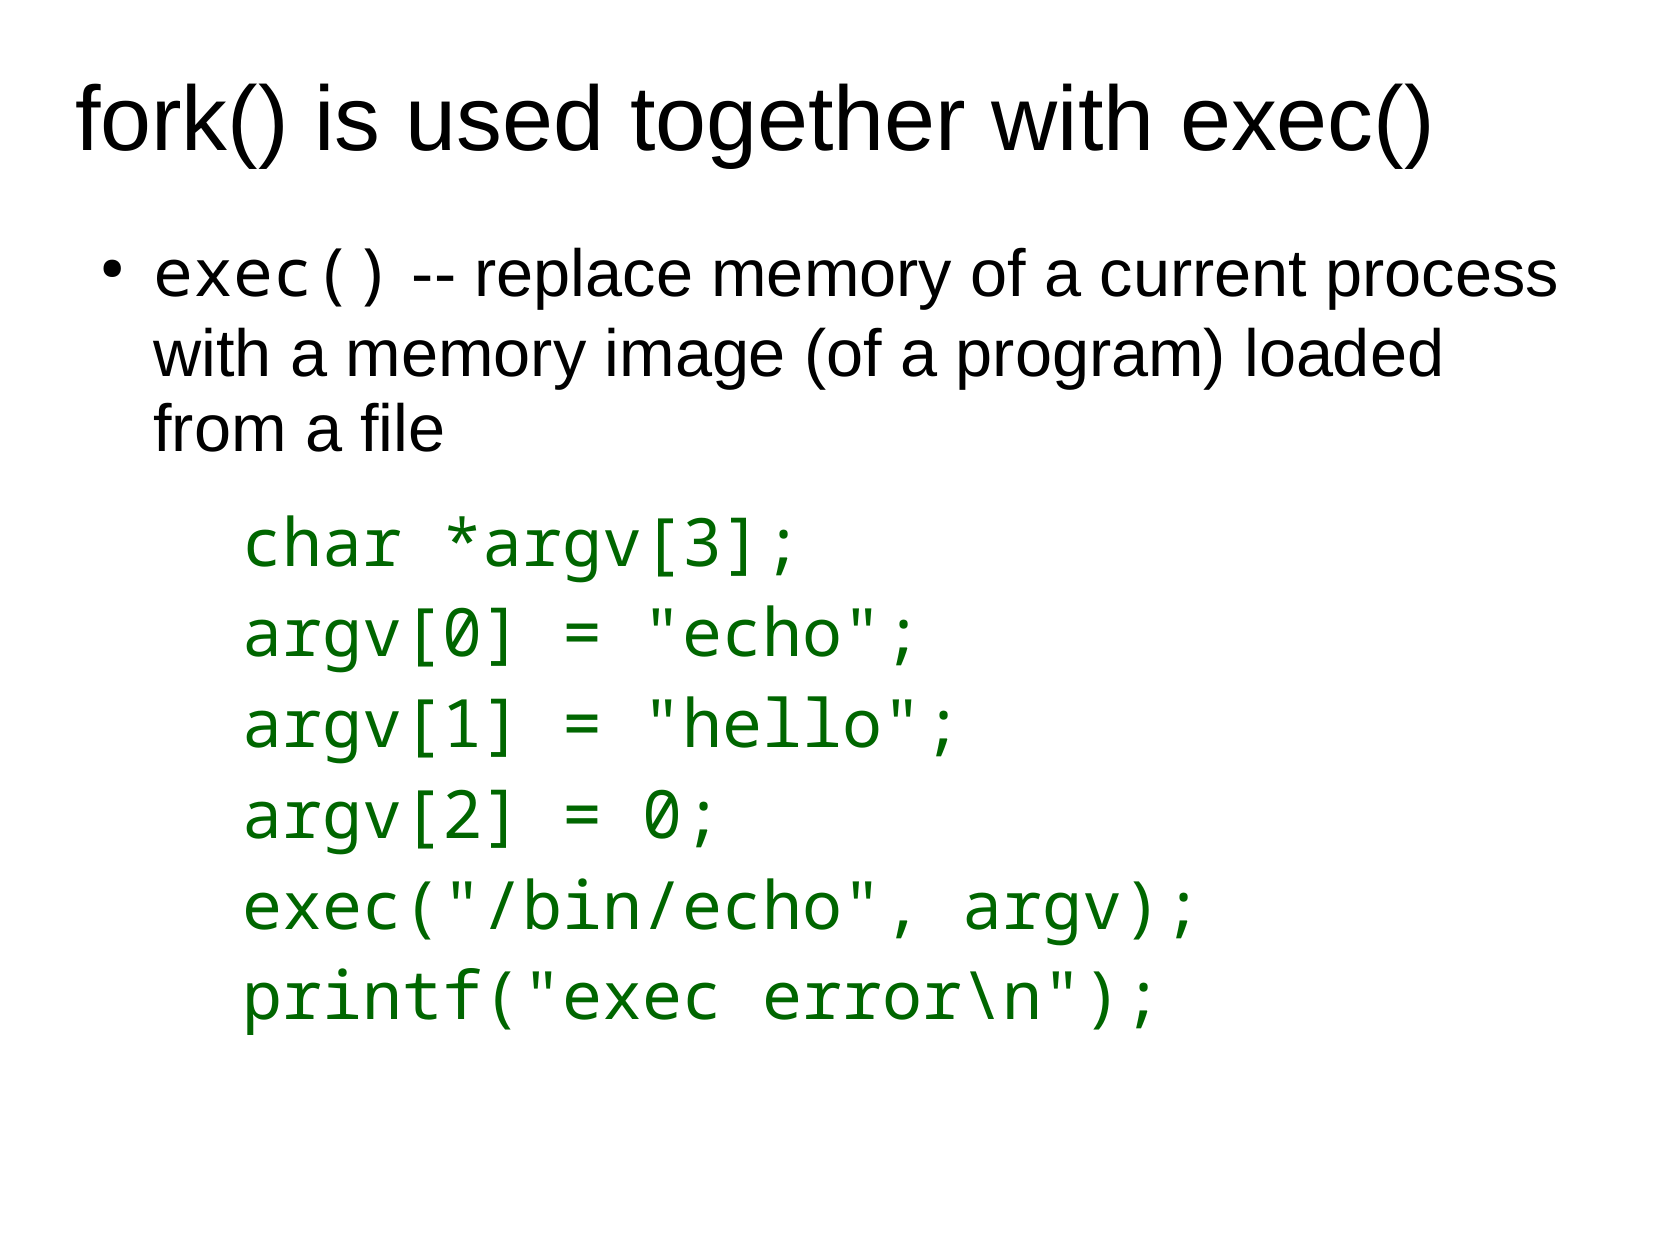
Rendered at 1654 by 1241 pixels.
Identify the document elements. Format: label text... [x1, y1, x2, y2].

list exec() -- replace memory of a current process with a memory image (of a program) loaded from a file char *argv[3]; argv[0] = "echo"; argv[1] = "hello"; argv[2] = 0; exec("/bin/echo", argv); printf("exec error\n"); [82, 225, 1571, 1163]
title fork() is used together with exec() [75, 49, 1538, 188]
